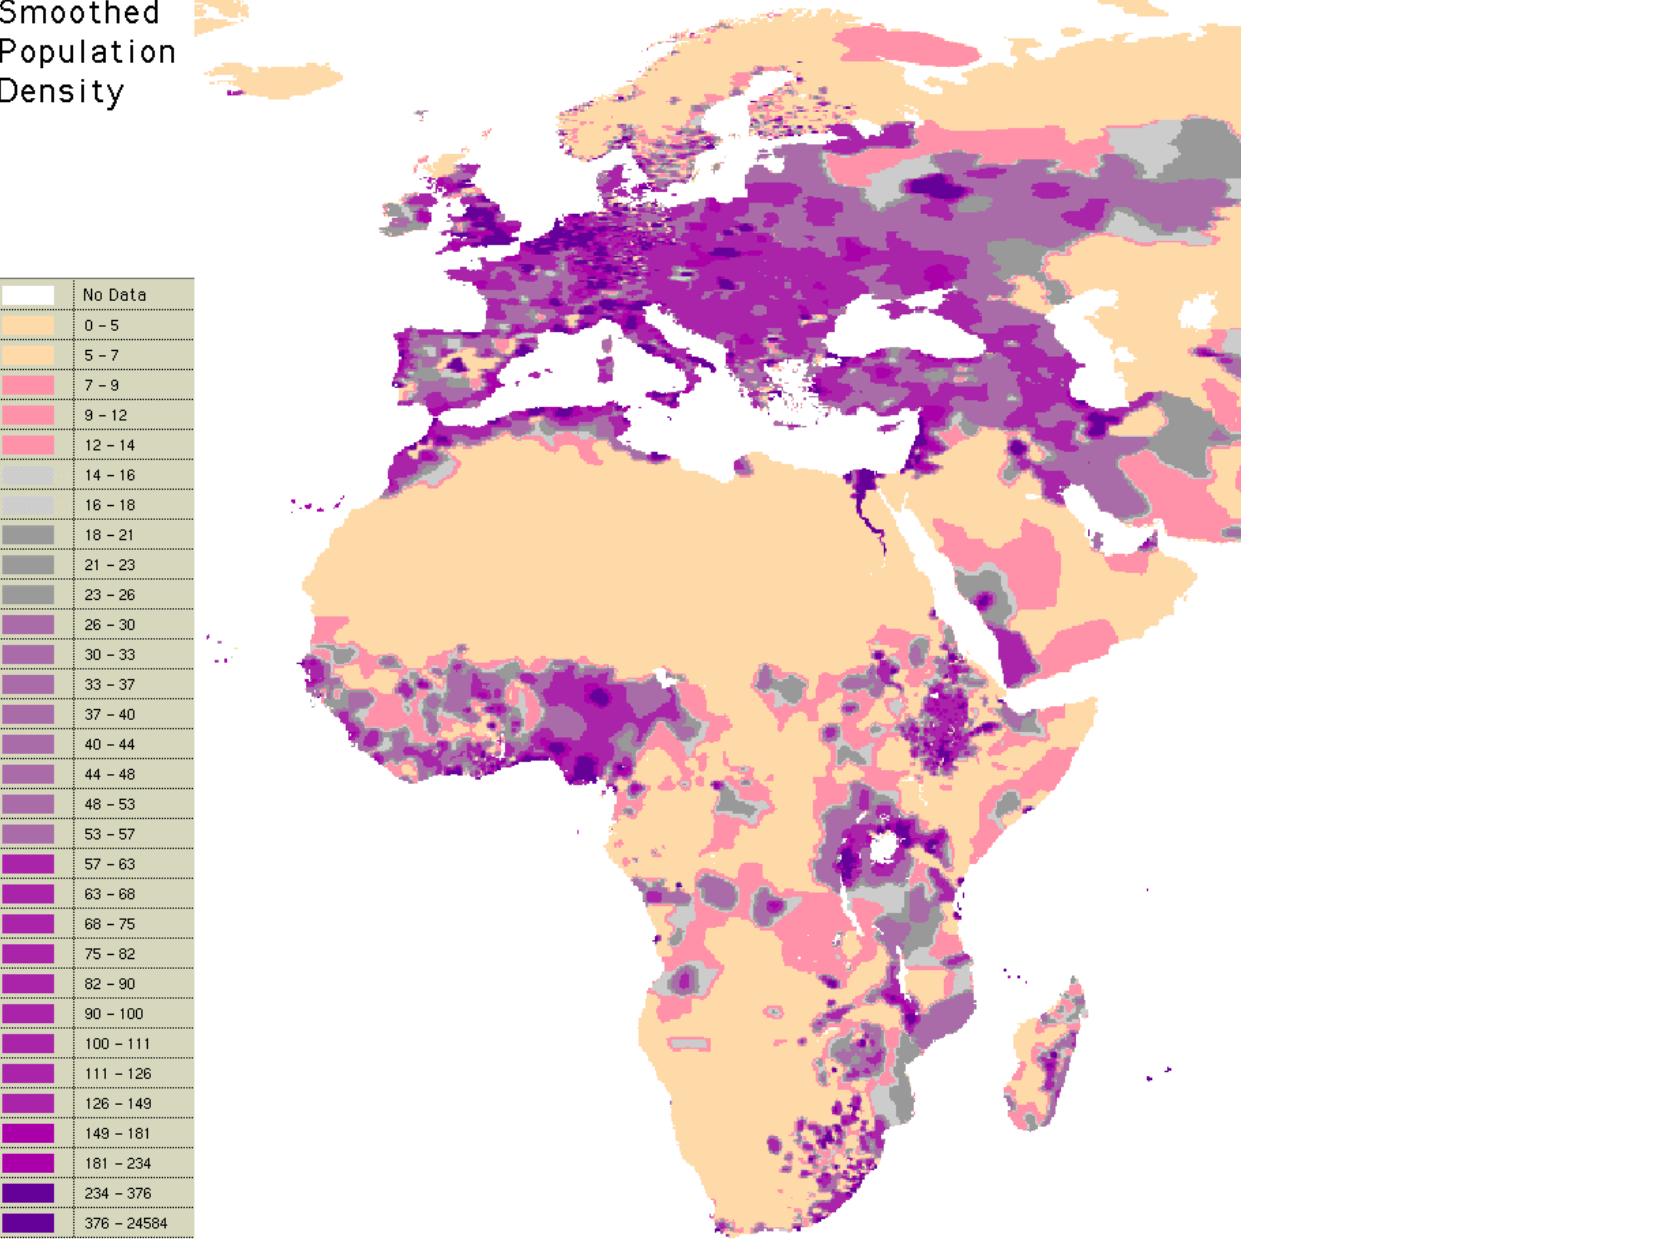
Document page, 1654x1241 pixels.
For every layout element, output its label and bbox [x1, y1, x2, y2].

picture [0, 0, 1241, 1241]
